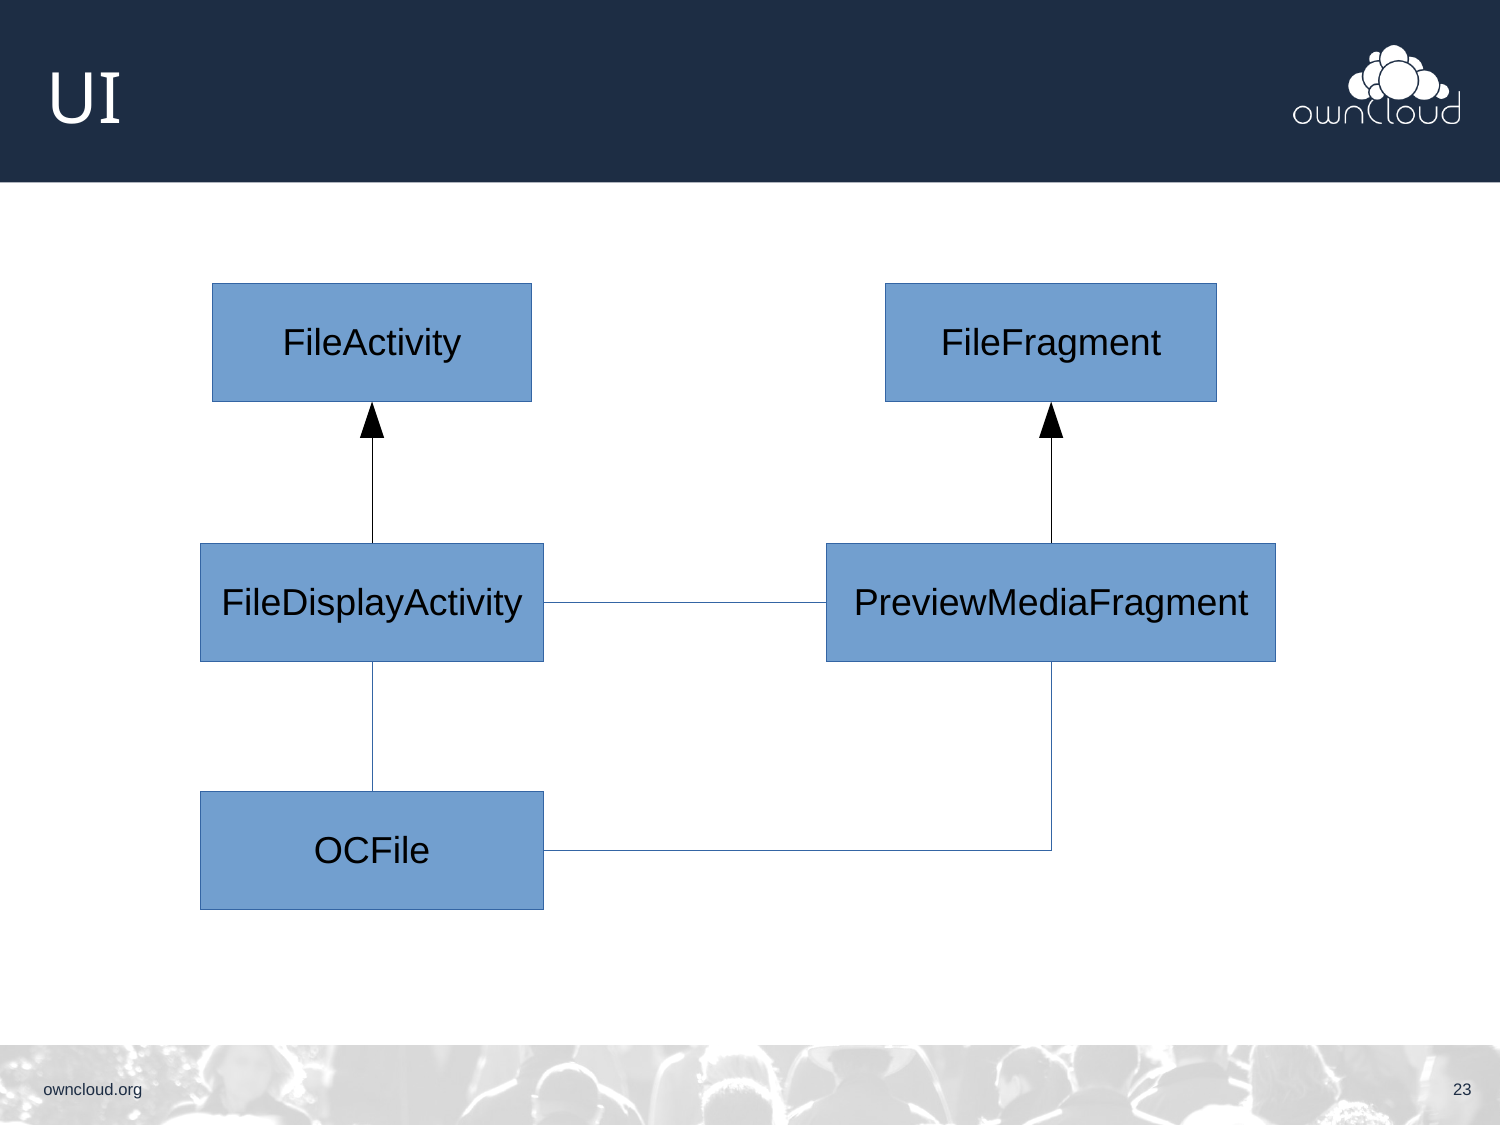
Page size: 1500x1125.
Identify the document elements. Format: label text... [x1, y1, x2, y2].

picture [0, 1045, 1500, 1125]
picture [1293, 45, 1460, 124]
text_box PreviewMediaFragment [826, 543, 1276, 662]
text_box FileDisplayActivity [200, 543, 544, 662]
text_box FileActivity [212, 283, 532, 402]
title UI [46, 5, 1258, 187]
text_box OCFile [200, 791, 544, 910]
text_box FileFragment [885, 283, 1217, 402]
